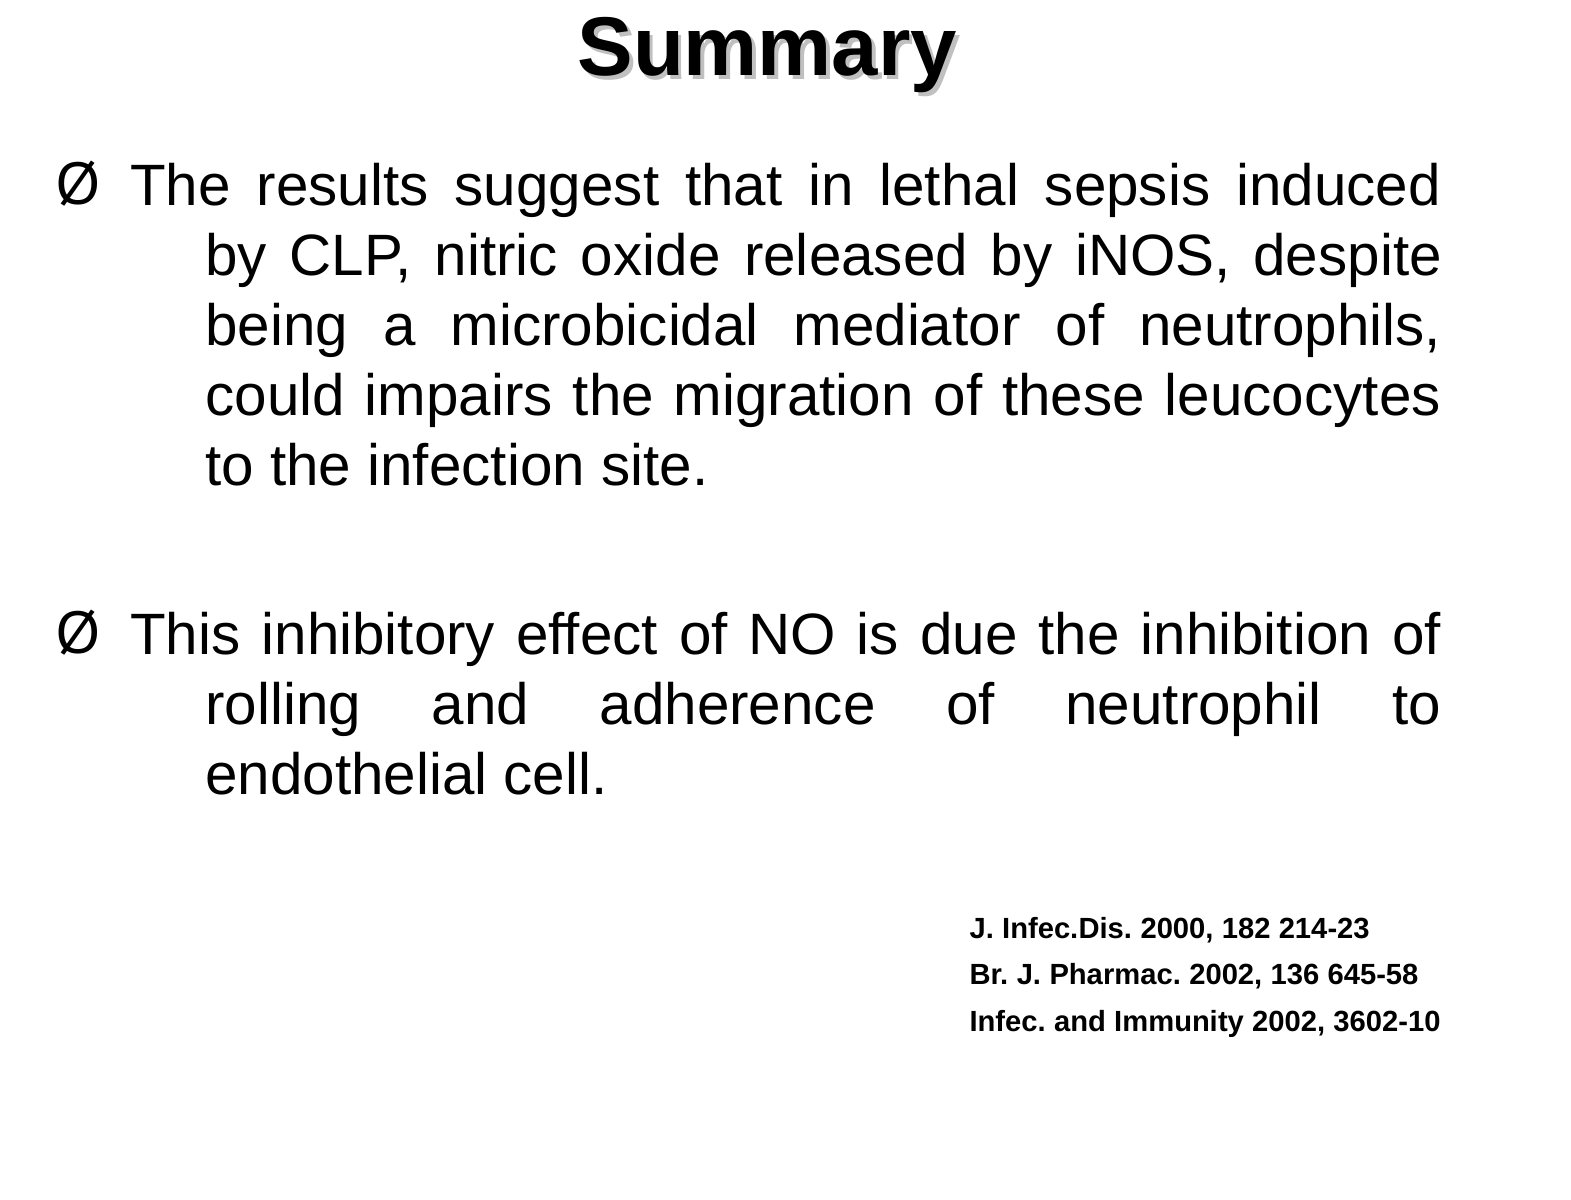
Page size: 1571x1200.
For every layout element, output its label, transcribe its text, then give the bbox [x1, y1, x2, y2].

text_box The results suggest that in lethal sepsis induced by CLP, nitric oxide released by iNOS, despite being a microbicidal mediator of neutrophils, could impairs the migration of these leucocytes to the infection site. This inhibitory effect of NO is due the inhibition of rolling and adherence of neutrophil to endothelial cell. [40, 139, 1459, 913]
text_box J. Infec.Dis. 2000, 182 214-23 Br. J. Pharmac. 2002, 136 645-58 Infec. and Immunity 2002, 3602-10 [954, 907, 1454, 1047]
text_box Summary [418, 0, 1116, 100]
